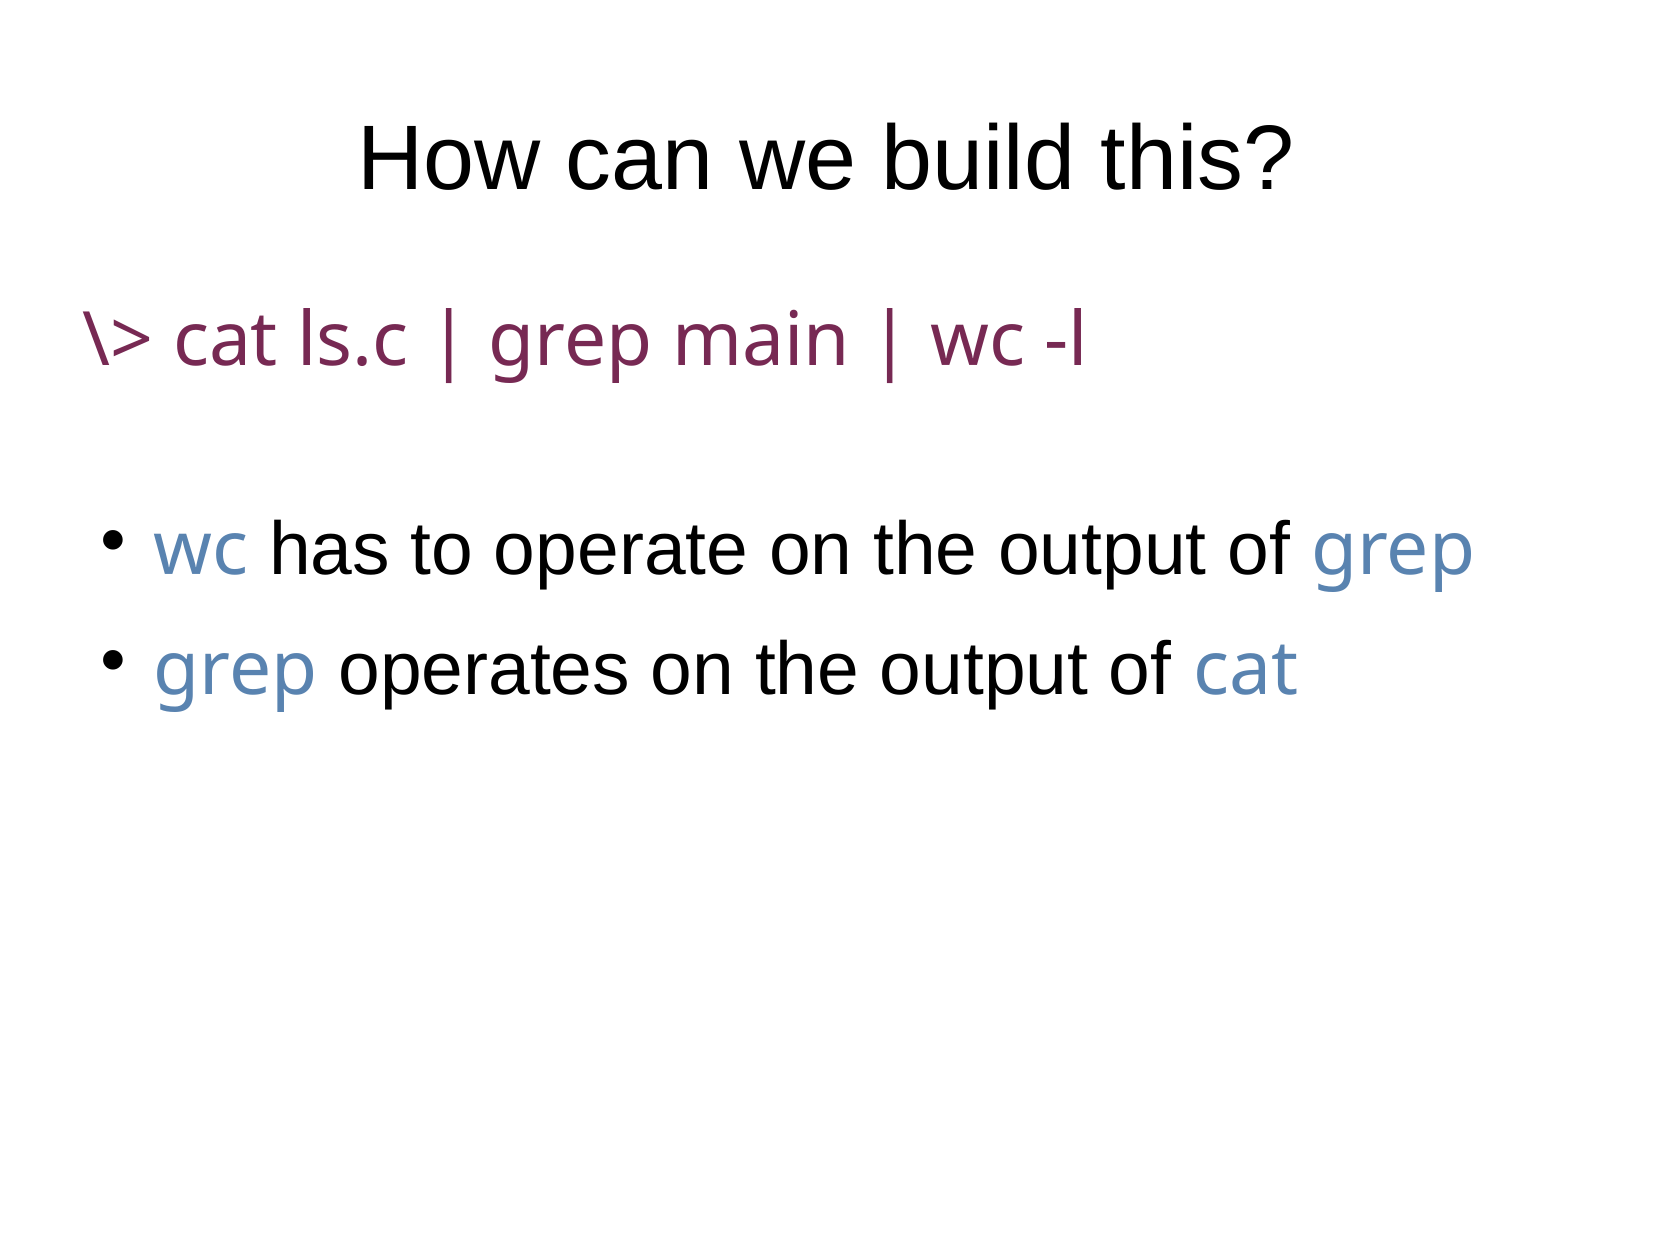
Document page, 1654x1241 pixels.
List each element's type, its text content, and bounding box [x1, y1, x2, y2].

list \> cat ls.c | grep main | wc -l wc has to operate on the output of grep grep operates on the output of cat [82, 290, 1571, 975]
title How can we build this? [82, 49, 1571, 257]
